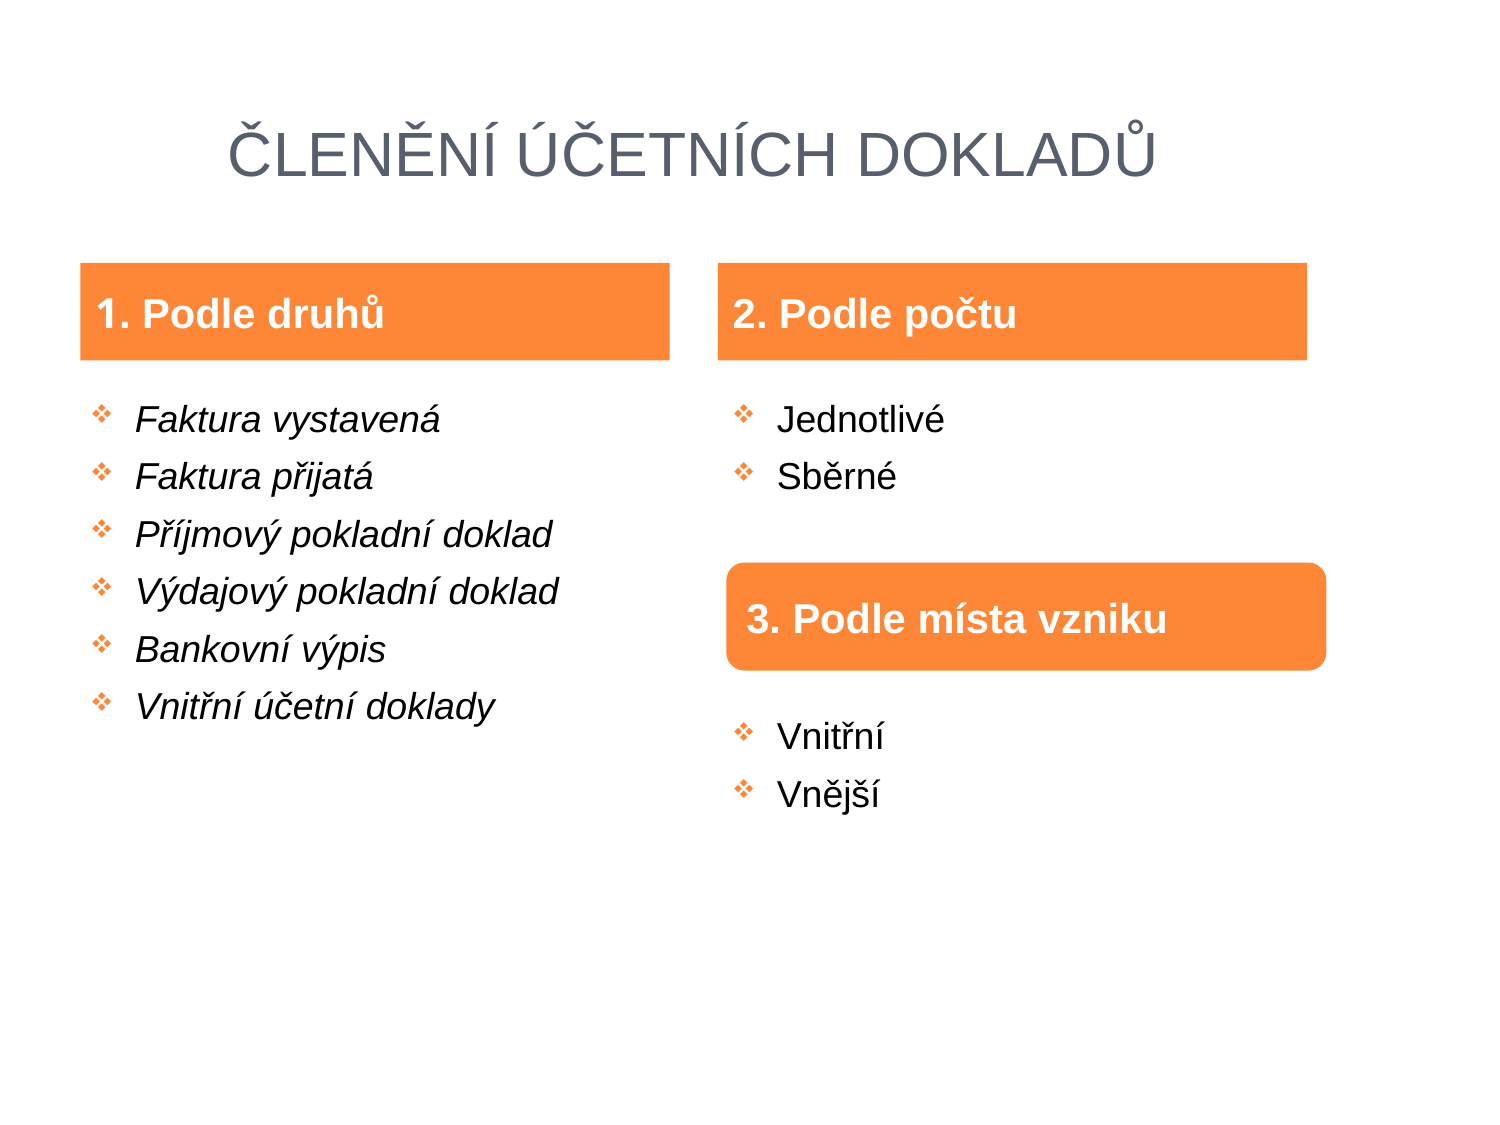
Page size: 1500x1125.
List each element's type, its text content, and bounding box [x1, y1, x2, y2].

list 1. Podle druhů [80, 262, 670, 361]
list 2. Podle počtu [717, 262, 1308, 361]
title ČLENĚNÍ ÚČETNÍCH DOKLADŮ [74, 44, 1313, 197]
list Jednotlivé Sběrné Vnitřní Vnější [717, 387, 1318, 1026]
text_box 3. Podle místa vzniku [726, 562, 1327, 671]
list Faktura vystavená Faktura přijatá Příjmový pokladní doklad Výdajový pokladní doklad Bankovní výpis Vnitřní účetní doklady [75, 387, 676, 1026]
